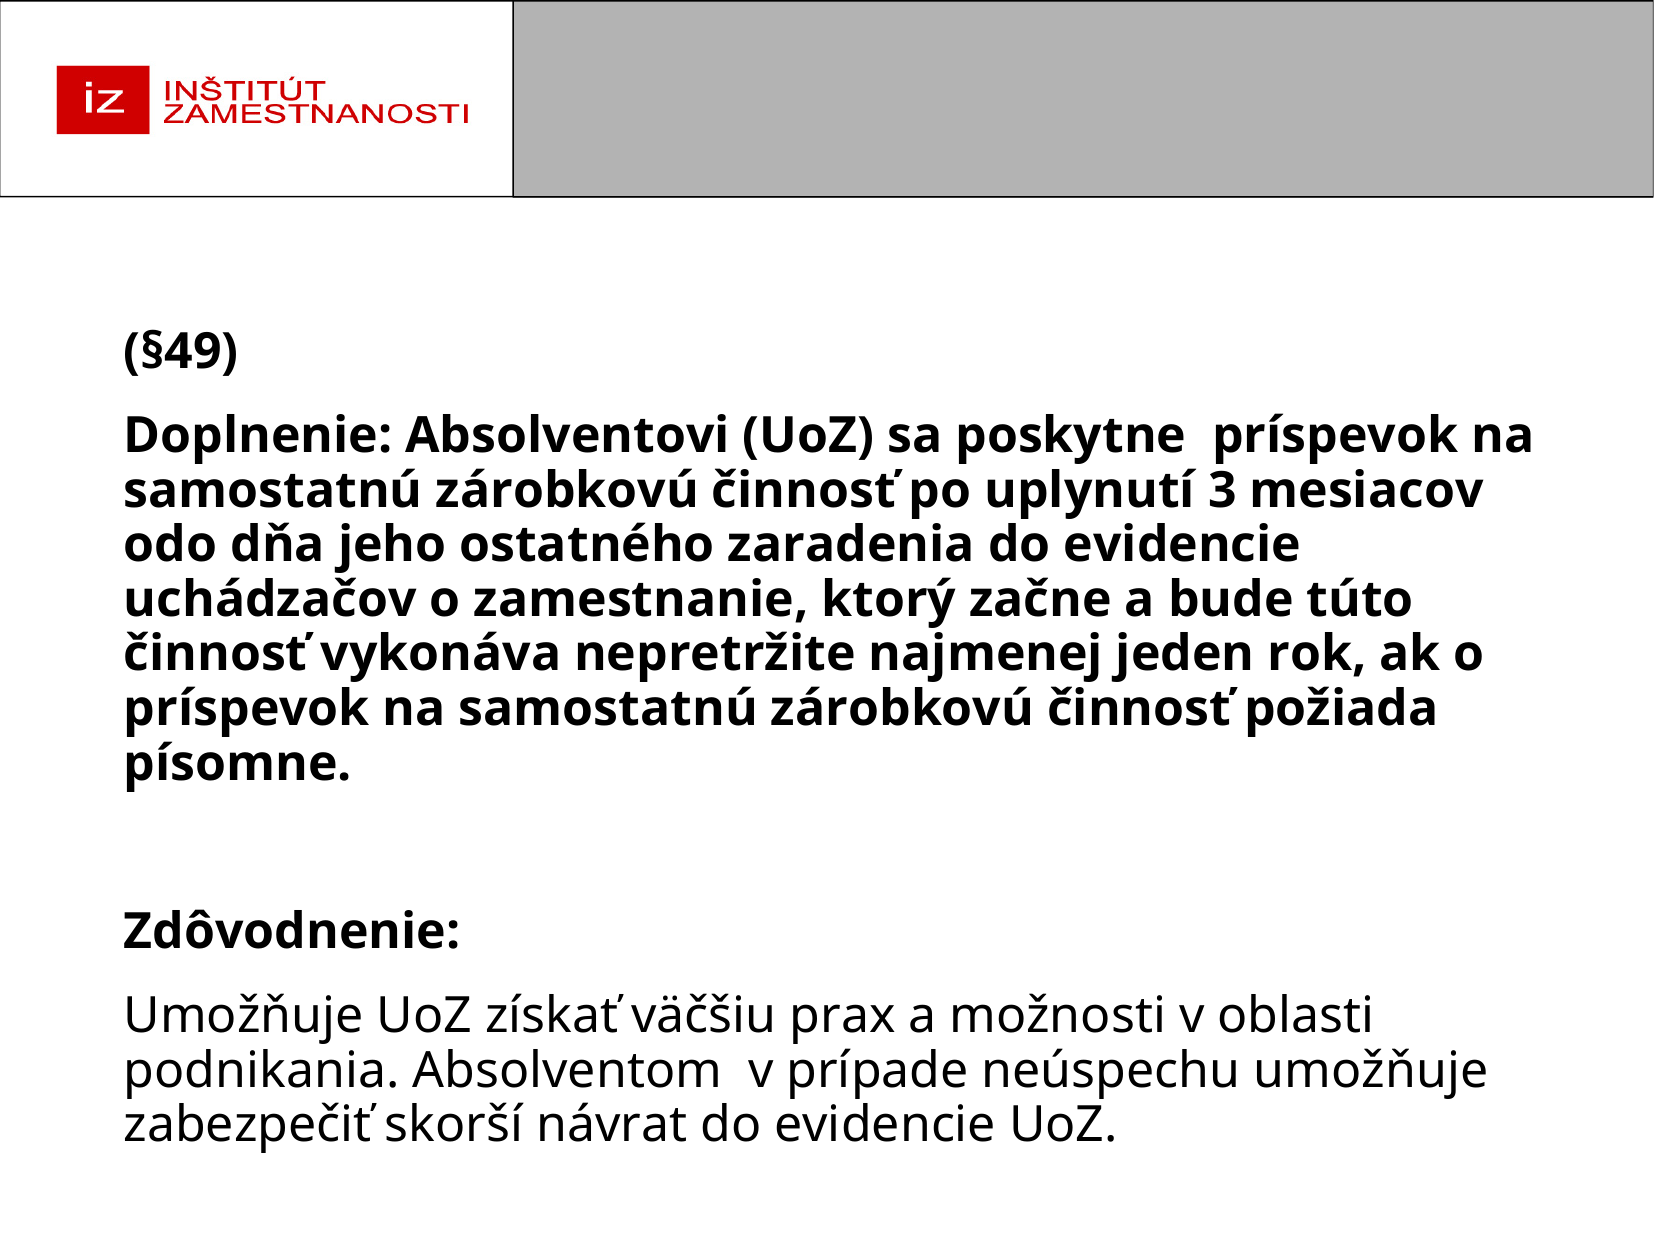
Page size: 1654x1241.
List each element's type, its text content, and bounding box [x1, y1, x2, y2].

list (§49) Doplnenie: Absolventovi (UoZ) sa poskytne príspevok na samostatnú zárobkovú činnosť po uplynutí 3 mesiacov odo dňa jeho ostatného zaradenia do evidencie uchádzačov o zamestnanie, ktorý začne a bude túto činnosť vykonáva nepretržite najmenej jeden rok, ak o príspevok na samostatnú zárobkovú činnosť požiada písomne. Zdôvodnenie: Umožňuje UoZ získať väčšiu prax a možnosti v oblasti podnikania. Absolventom v prípade neúspechu umožňuje zabezpečiť skorší návrat do evidencie UoZ. [123, 324, 1536, 1137]
picture [5, 6, 513, 190]
text_box [0, 0, 1654, 197]
